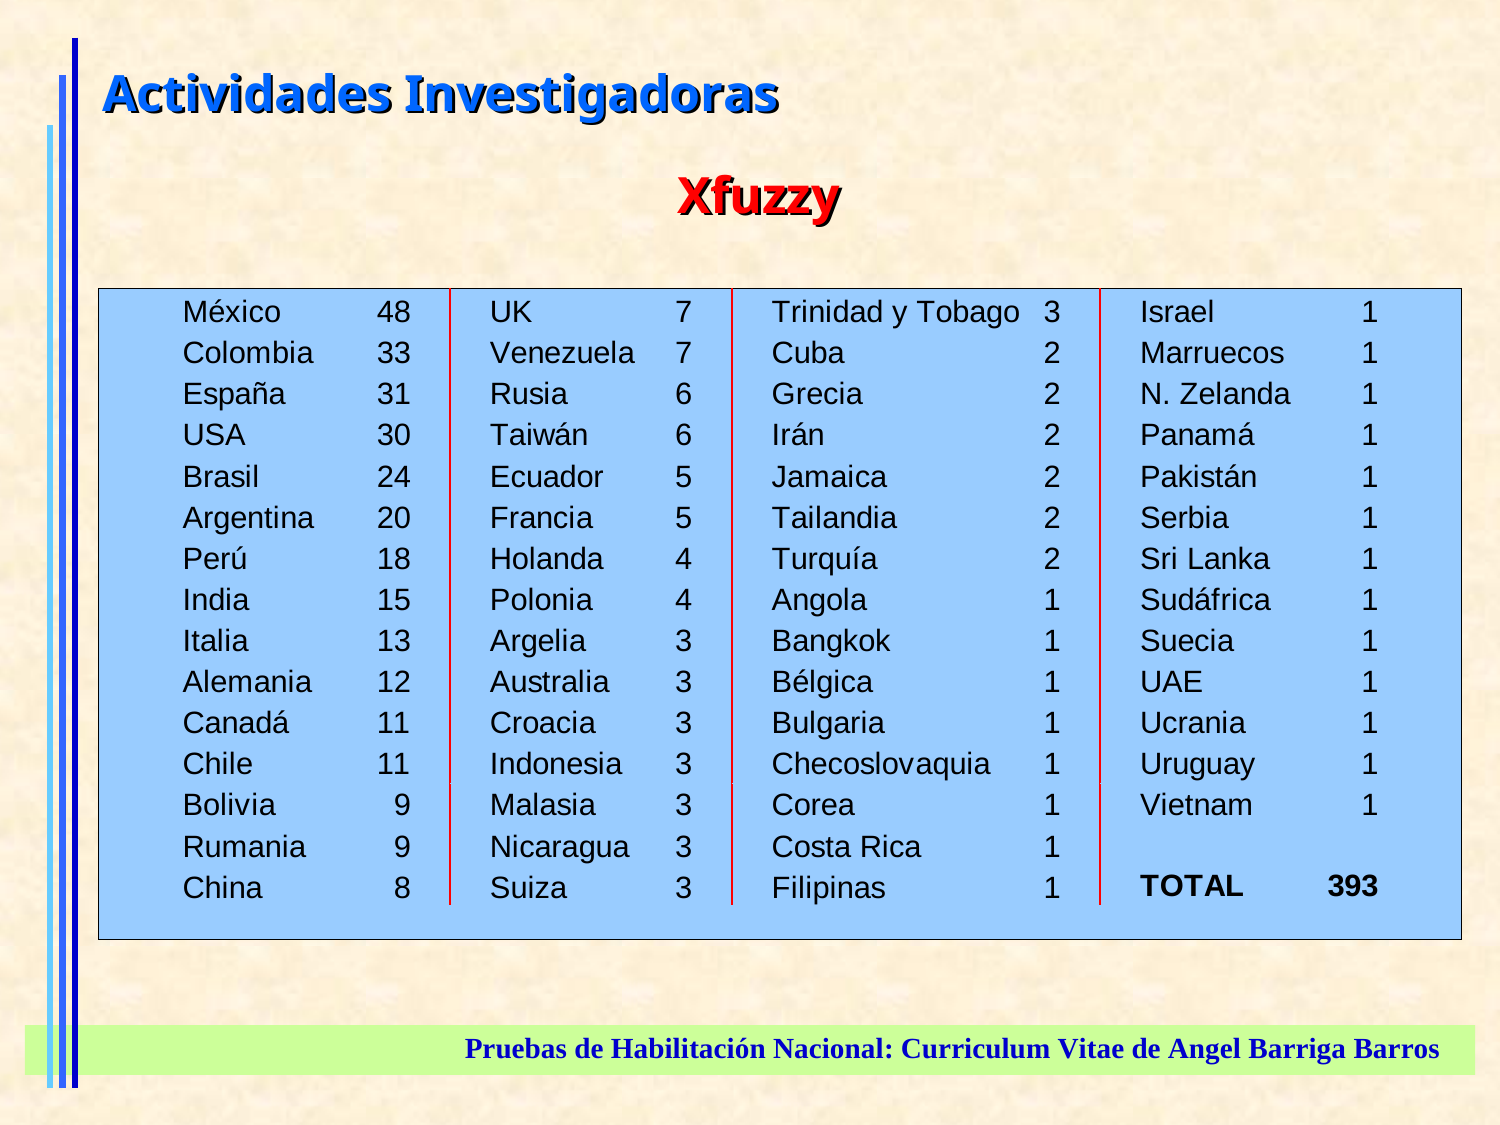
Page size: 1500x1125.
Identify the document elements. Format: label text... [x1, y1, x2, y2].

chart [98, 288, 1462, 940]
picture [0, 0, 1500, 1125]
text_box Actividades Investigadoras [87, 49, 794, 134]
text_box Xfuzzy [662, 137, 913, 250]
